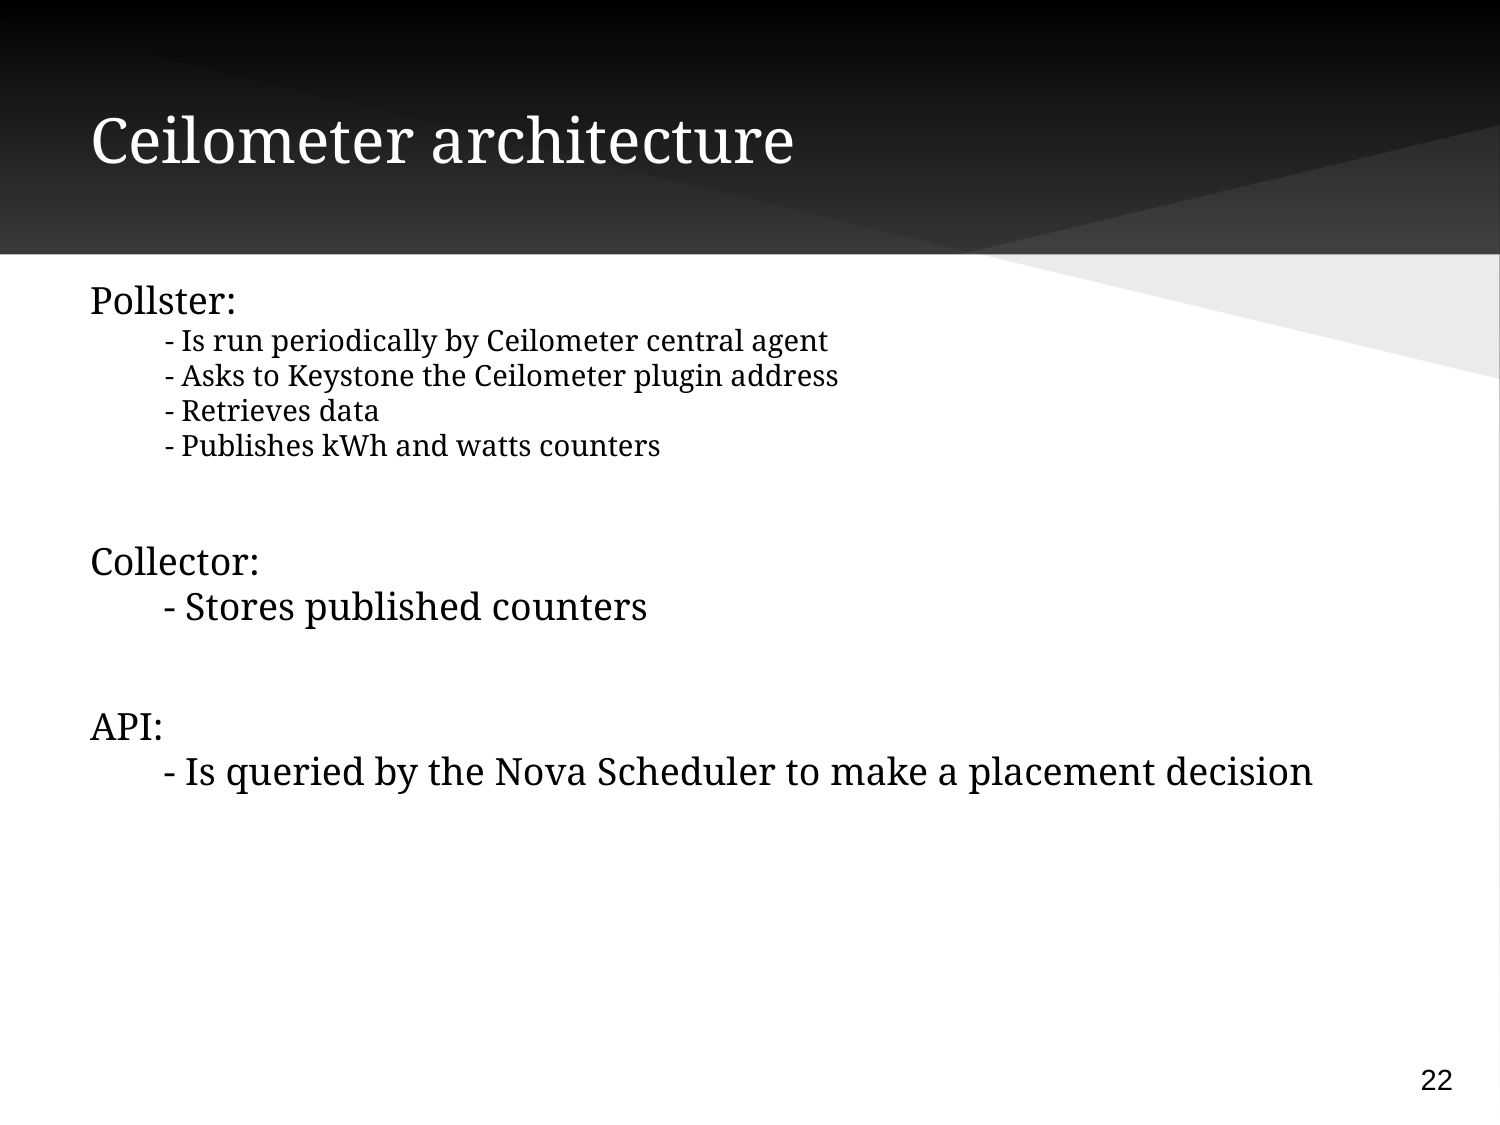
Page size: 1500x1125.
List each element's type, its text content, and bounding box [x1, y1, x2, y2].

text_box 22 [1405, 1046, 1471, 1097]
list Pollster: - Is run periodically by Ceilometer central agent - Asks to Keystone the Ceilometer plugin address - Retrieves data - Publishes kWh and watts counters Collector: - Stores published counters API: - Is queried by the Nova Scheduler to make a placement decision [75, 262, 1425, 1078]
title Ceilometer architecture [75, 45, 1425, 233]
